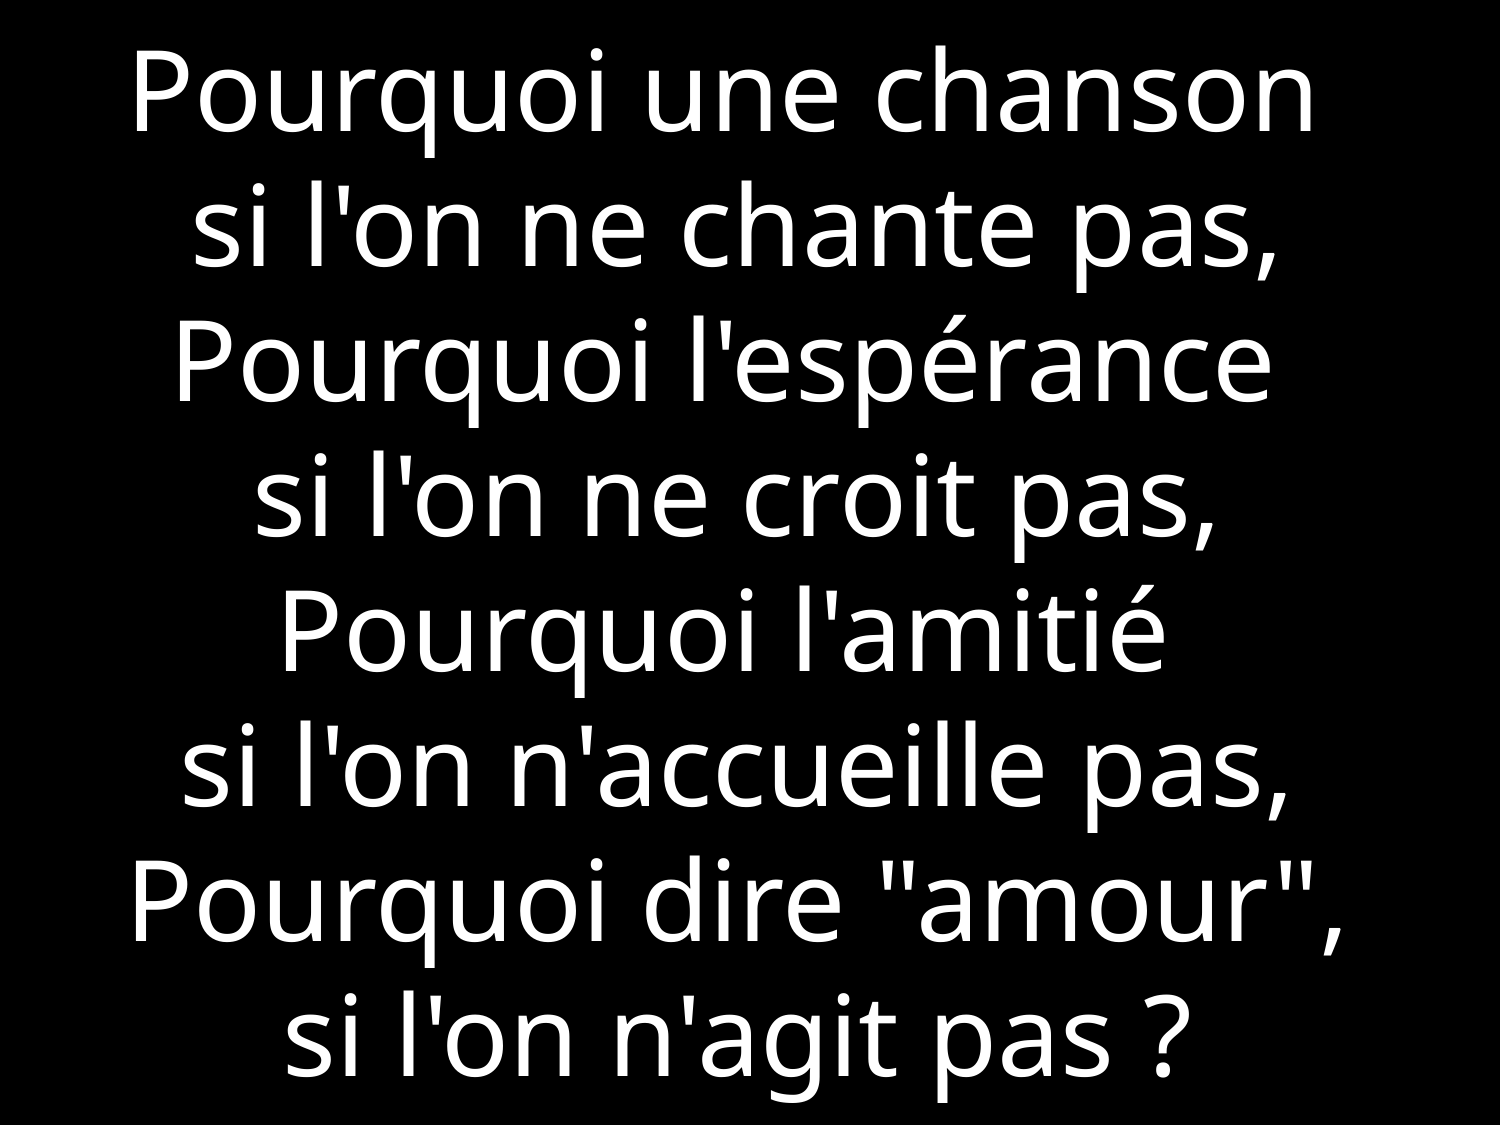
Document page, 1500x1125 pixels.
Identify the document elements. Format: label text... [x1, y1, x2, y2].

title Pourquoi une chanson si l'on ne chante pas, Pourquoi l'espérance si l'on ne croit pas, Pourquoi l'amitié si l'on n'accueille pas, Pourquoi dire "amour", si l'on n'agit pas ? [100, 11, 1376, 993]
